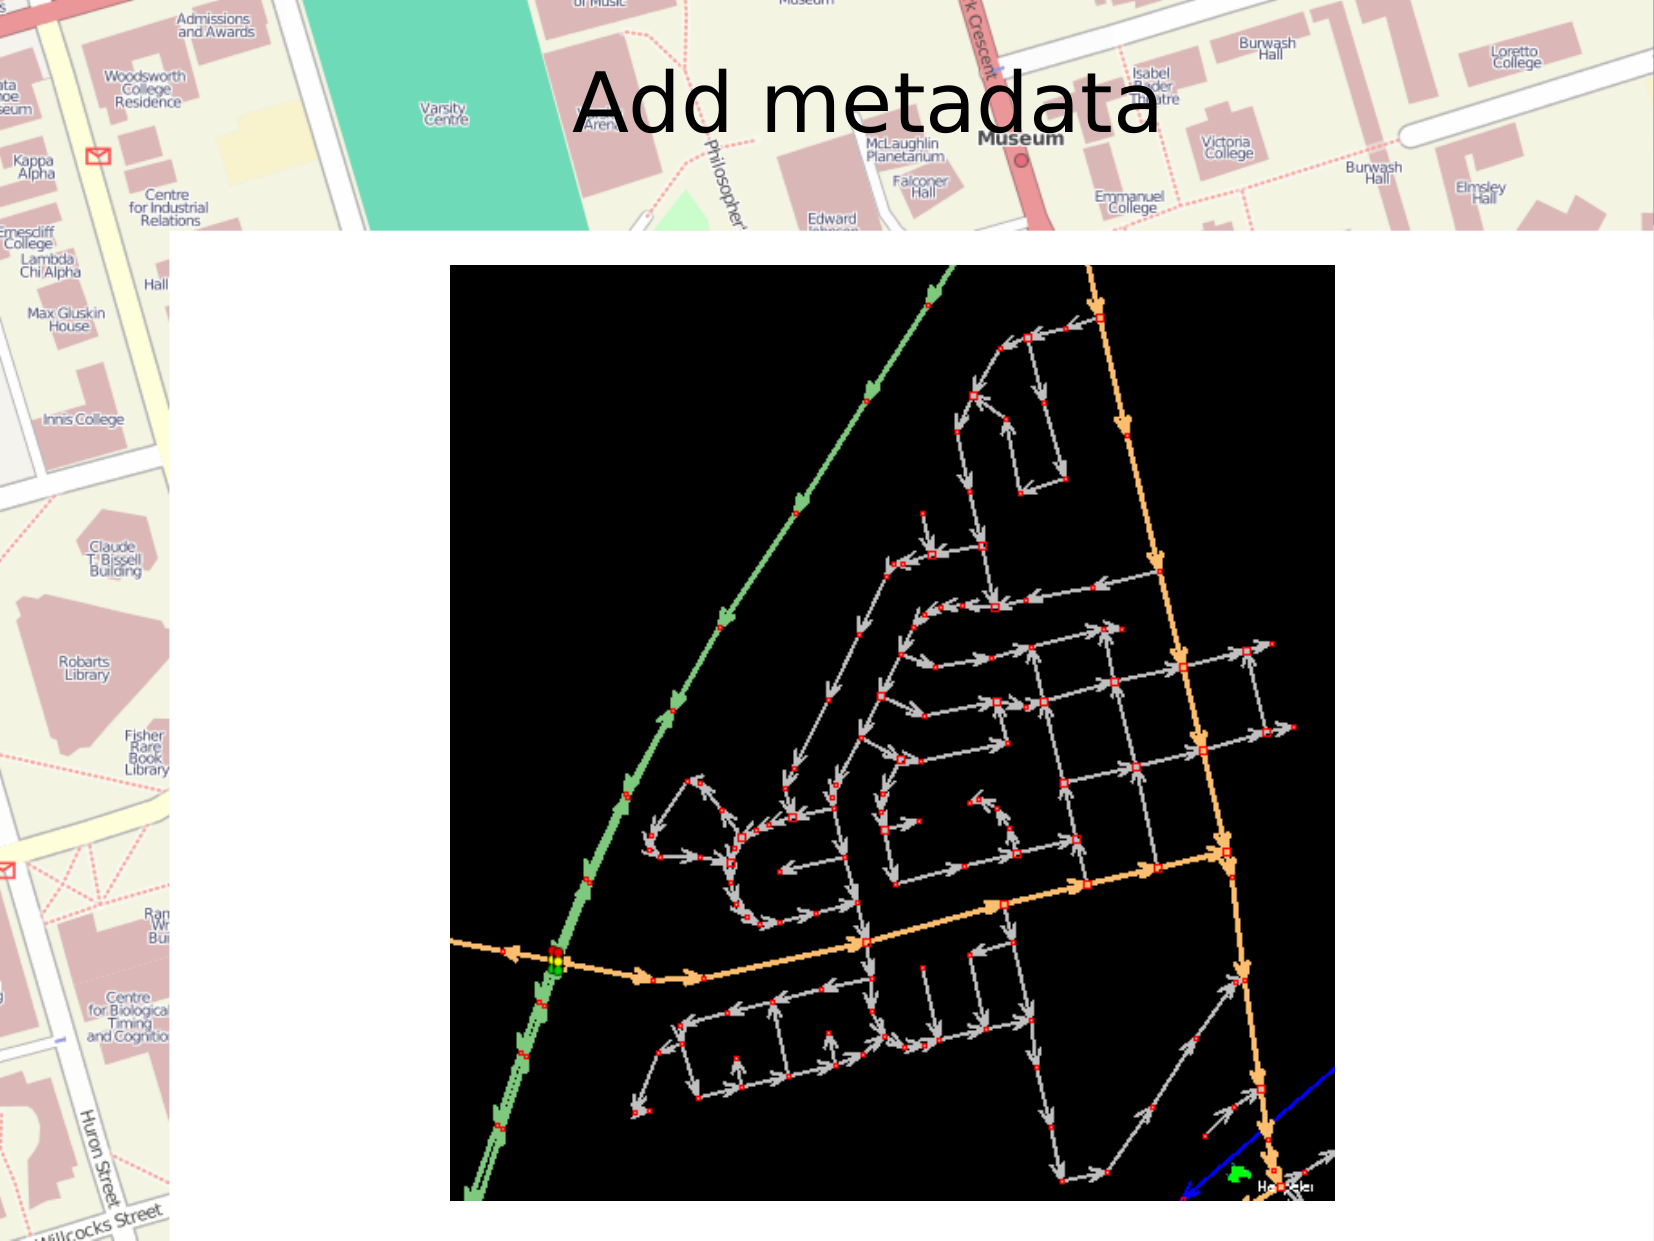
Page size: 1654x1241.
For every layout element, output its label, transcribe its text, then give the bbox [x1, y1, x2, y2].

picture [0, 0, 1654, 1241]
title Add metadata [124, 0, 1613, 208]
